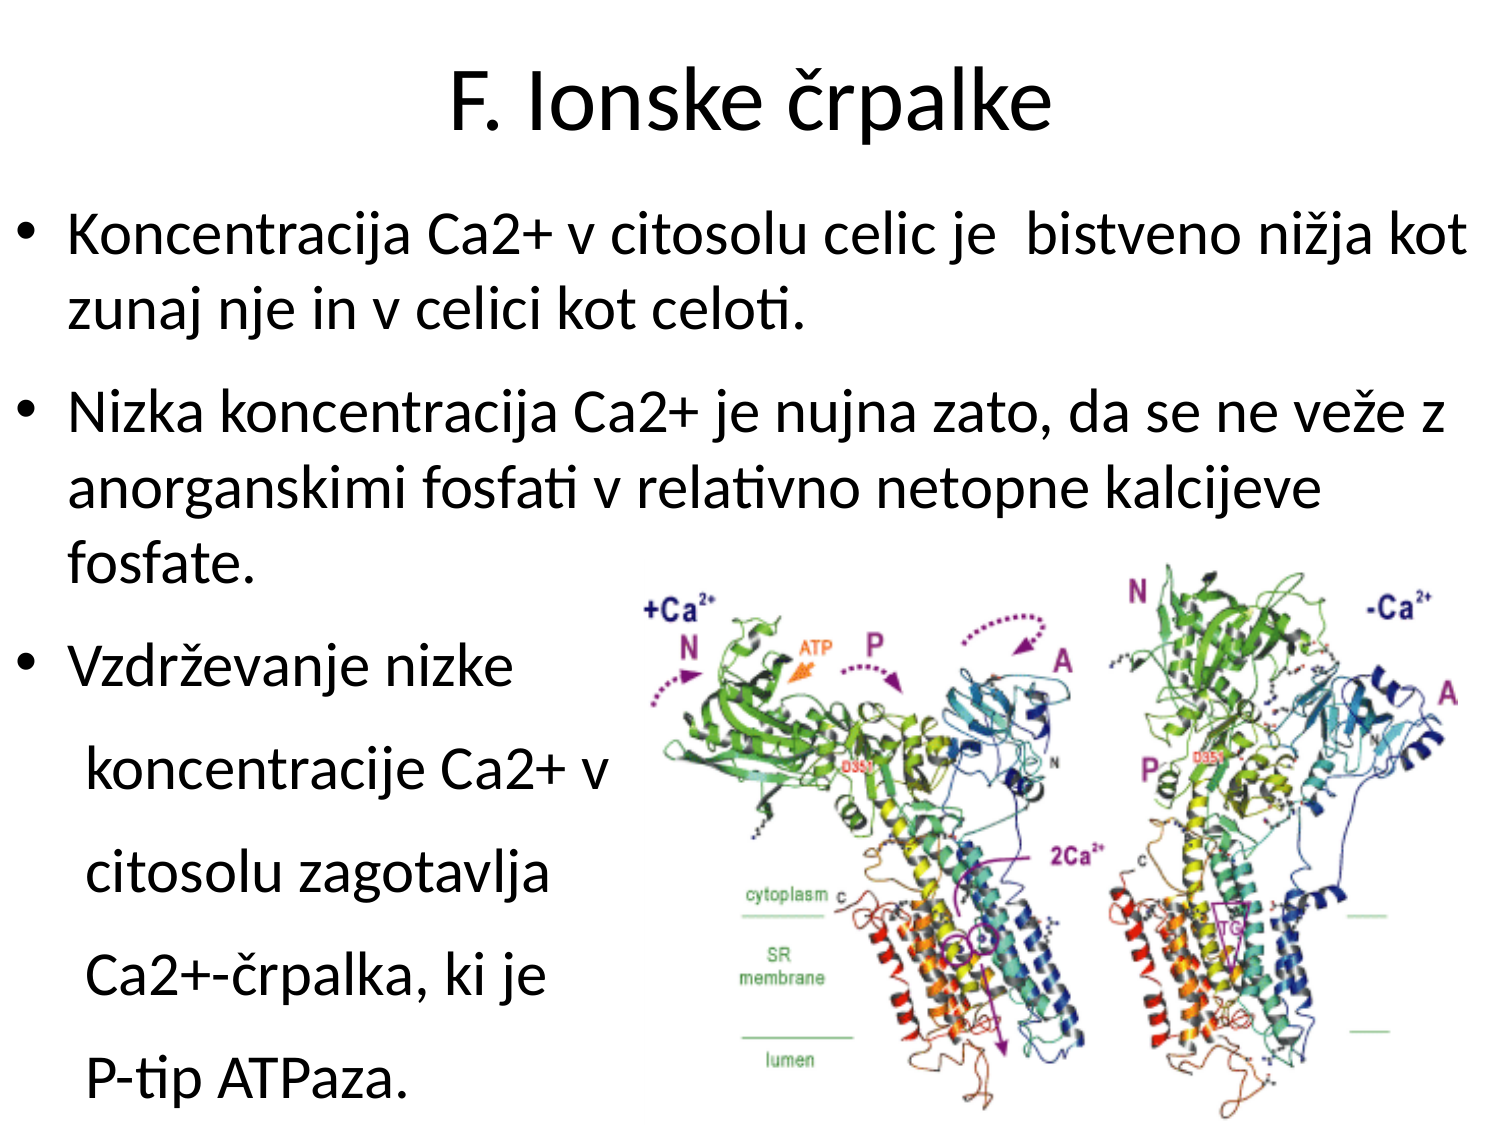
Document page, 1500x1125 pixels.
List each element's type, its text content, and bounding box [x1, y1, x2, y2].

list Koncentracija Ca2+ v citosolu celic je bistveno nižja kot zunaj nje in v celici kot celoti. Nizka koncentracija Ca2+ je nujna zato, da se ne veže z anorganskimi fosfati v relativno netopne kalcijeve fosfate. Vzdrževanje nizke koncentracije Ca2+ v citosolu zagotavlja Ca2+-črpalka, ki je P-tip ATPaza. [0, 184, 1500, 1125]
picture [643, 559, 1458, 1125]
title F. Ionske črpalke [76, 0, 1427, 184]
